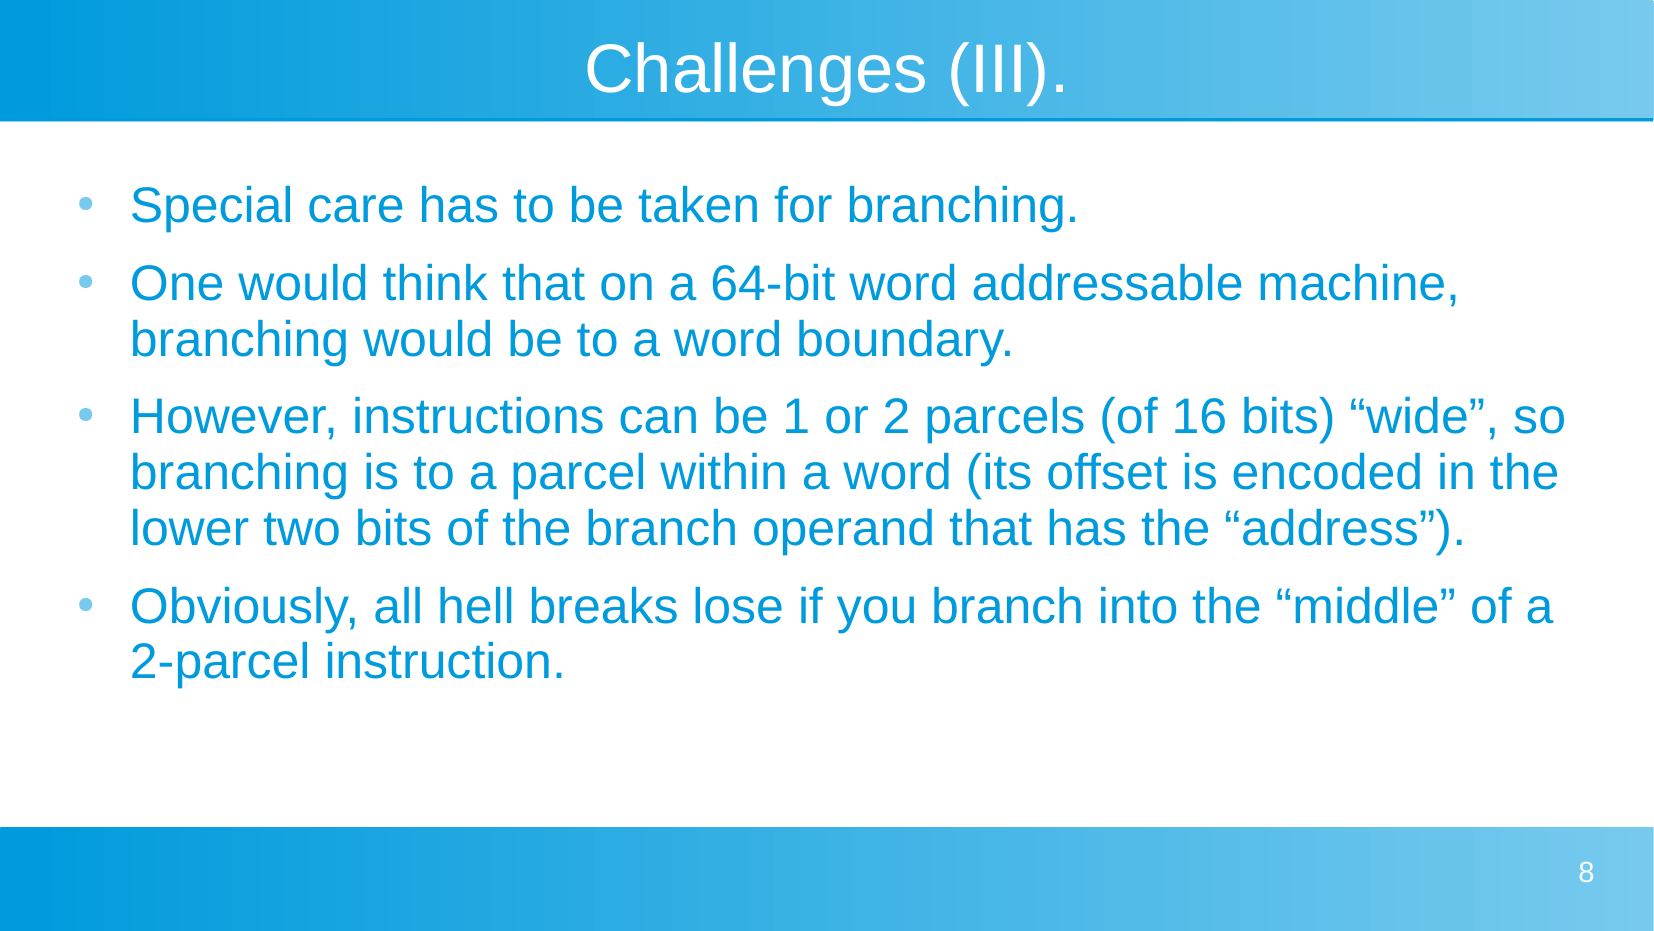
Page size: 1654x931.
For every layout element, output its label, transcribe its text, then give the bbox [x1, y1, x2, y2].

list Special care has to be taken for branching. One would think that on a 64-bit word addressable machine, branching would be to a word boundary. However, instructions can be 1 or 2 parcels (of 16 bits) “wide”, so branching is to a parcel within a word (its offset is encoded in the lower two bits of the branch operand that has the “address”). Obviously, all hell breaks lose if you branch into the “middle” of a 2-parcel instruction. [59, 177, 1595, 768]
title Challenges (III). [59, 29, 1595, 108]
